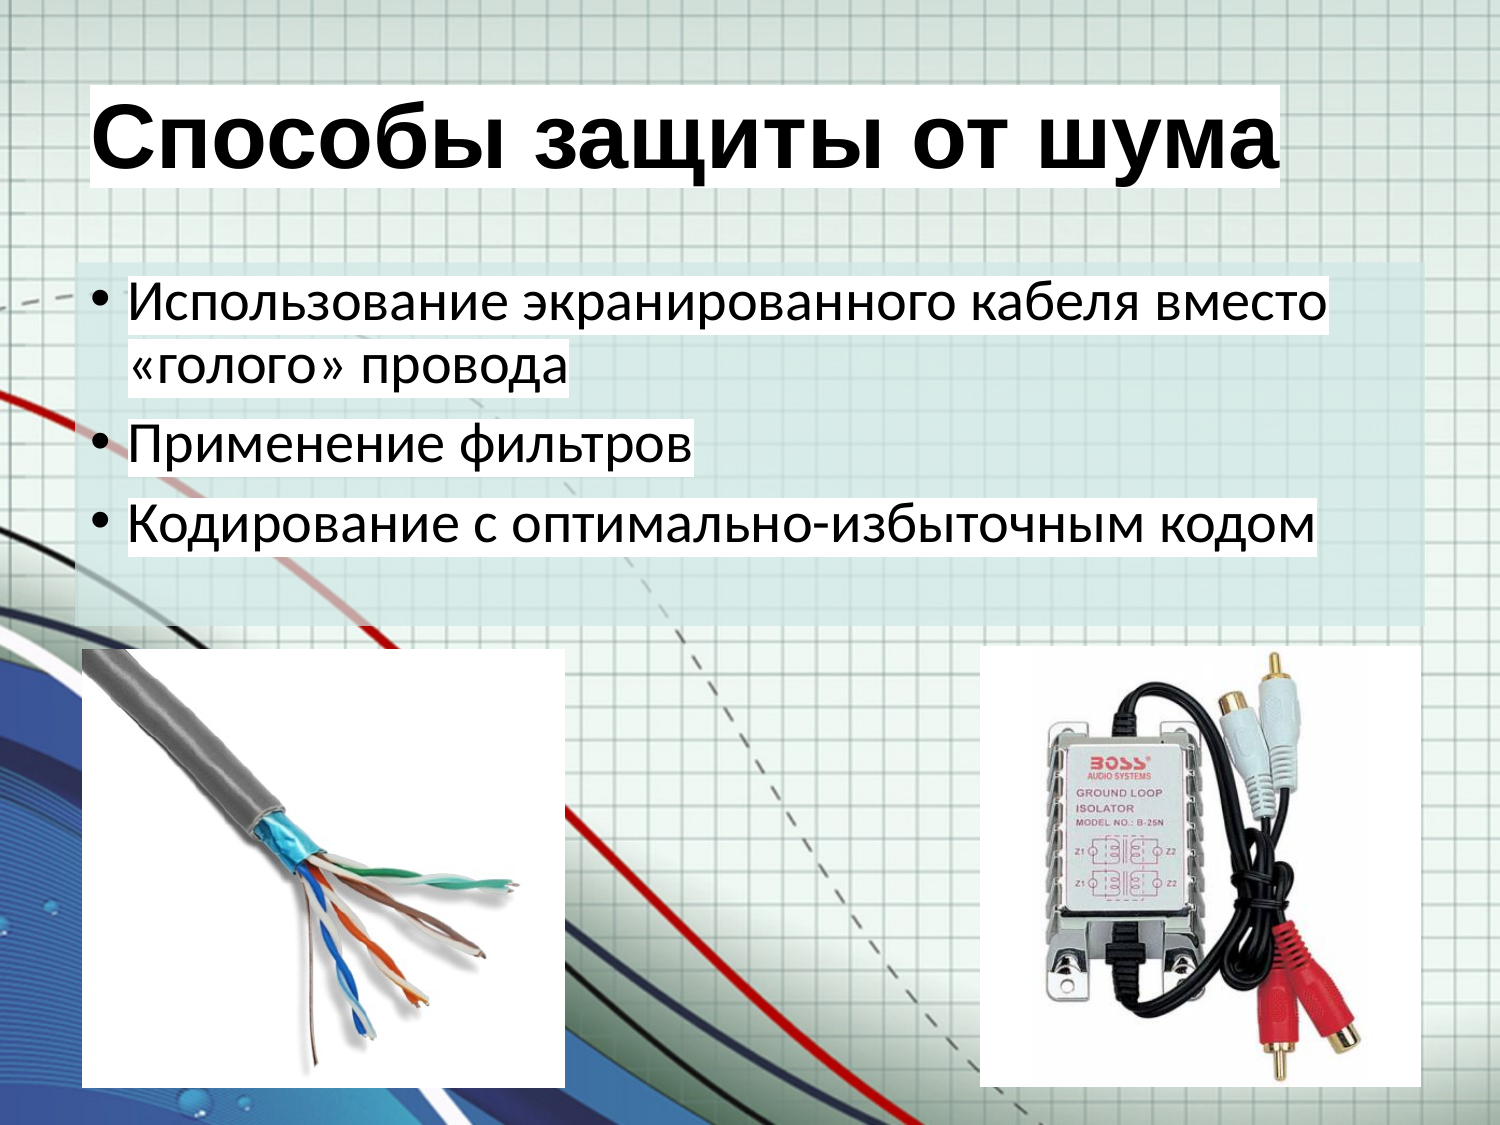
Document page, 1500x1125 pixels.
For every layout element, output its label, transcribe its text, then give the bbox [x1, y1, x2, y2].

list Использование экранированного кабеля вместо «голого» провода Применение фильтров Кодирование с оптимально-избыточным кодом [75, 262, 1426, 626]
title Способы защиты от шума [75, 45, 1426, 233]
picture [0, 0, 1500, 1125]
